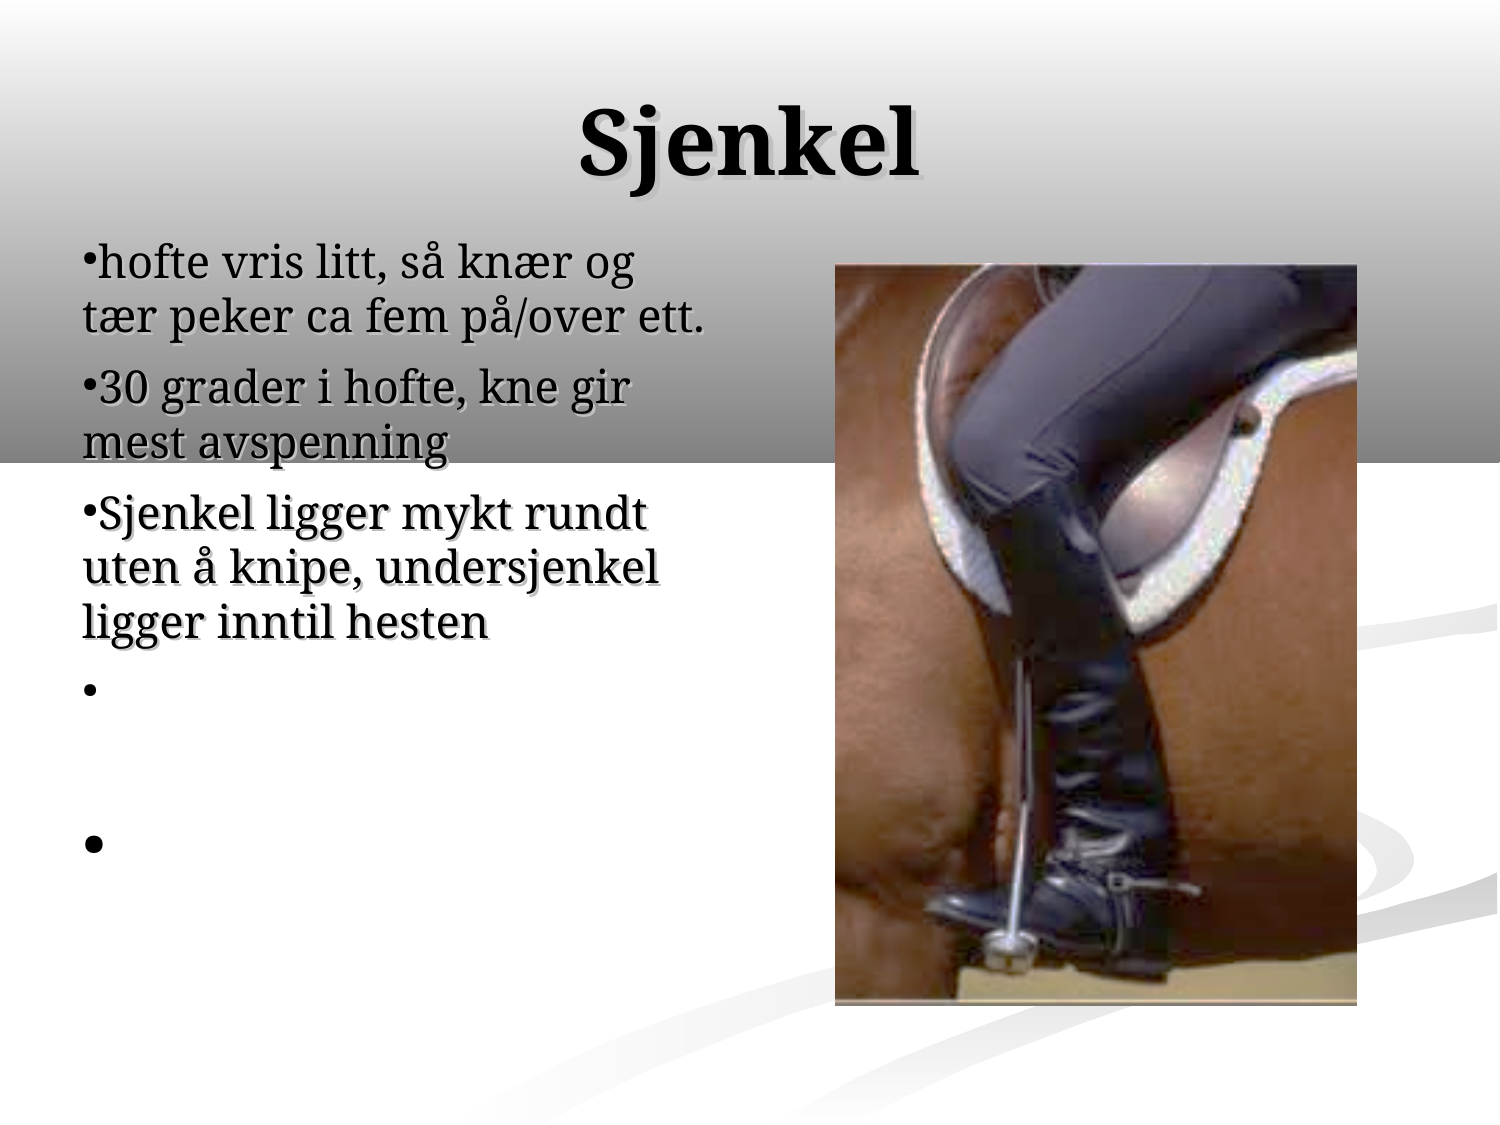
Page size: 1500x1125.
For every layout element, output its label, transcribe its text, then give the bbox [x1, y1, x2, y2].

list hofte vris litt, så knær og tær peker ca fem på/over ett. 30 grader i hofte, kne gir mest avspenning Sjenkel ligger mykt rundt uten å knipe, undersjenkel ligger inntil hesten [67, 225, 726, 901]
title Sjenkel [75, 75, 1426, 203]
picture [835, 263, 1357, 1006]
